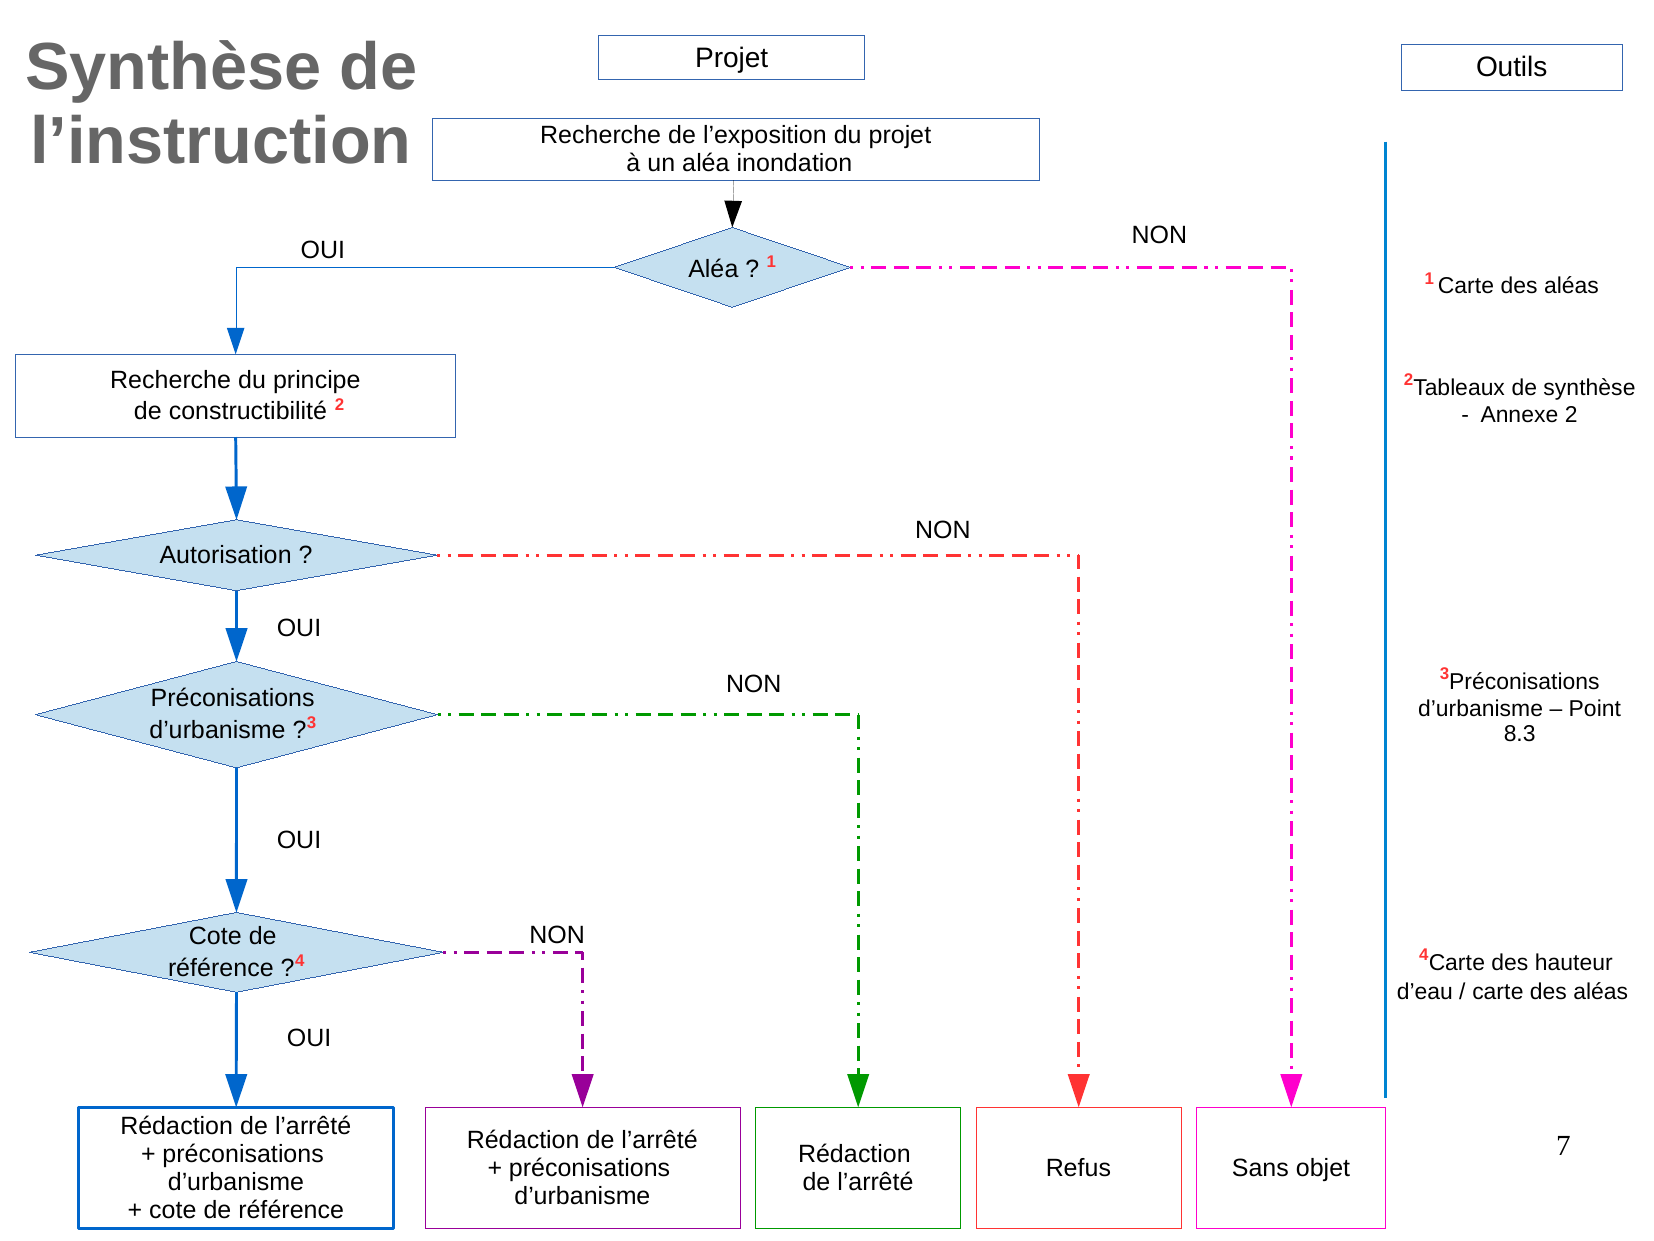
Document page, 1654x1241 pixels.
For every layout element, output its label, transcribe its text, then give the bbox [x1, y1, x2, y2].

text_box OUI [263, 1024, 355, 1052]
text_box 3Préconisations d’urbanisme – Point 8.3 [1385, 655, 1654, 756]
text_box Recherche du principe de constructibilité 2 [15, 354, 456, 438]
text_box Rédaction de l’arrêté [755, 1107, 961, 1229]
text_box Refus [976, 1107, 1182, 1229]
text_box OUI [244, 614, 355, 641]
text_box NON [696, 670, 811, 697]
text_box Préconisations d’urbanisme ?3 [35, 661, 437, 768]
text_box NON [885, 516, 1000, 544]
text_box 1 Carte des aléas [1401, 259, 1623, 319]
text_box Outils [1401, 44, 1623, 91]
text_box 4Carte des hauteur d’eau / carte des aléas [1378, 936, 1654, 1014]
text_box Recherche de l’exposition du projet à un aléa inondation [443, 118, 1040, 181]
text_box 2Tableaux de synthèse - Annexe 2 [1385, 361, 1654, 438]
text_box Sans objet [1196, 1107, 1386, 1229]
title Synthèse de l’instruction [0, 10, 443, 197]
text_box Aléa ? 1 [614, 227, 850, 308]
text_box OUI [244, 826, 355, 854]
text_box Cote de référence ?4 [29, 912, 443, 992]
text_box Rédaction de l’arrêté + préconisations d’urbanisme [425, 1107, 741, 1229]
text_box Rédaction de l’arrêté + préconisations d’urbanisme + cote de référence [78, 1107, 394, 1229]
text_box OUI [267, 236, 378, 263]
text_box NON [1102, 221, 1217, 249]
text_box NON [500, 921, 615, 948]
text_box Projet [598, 35, 865, 80]
text_box Autorisation ? [35, 519, 437, 591]
